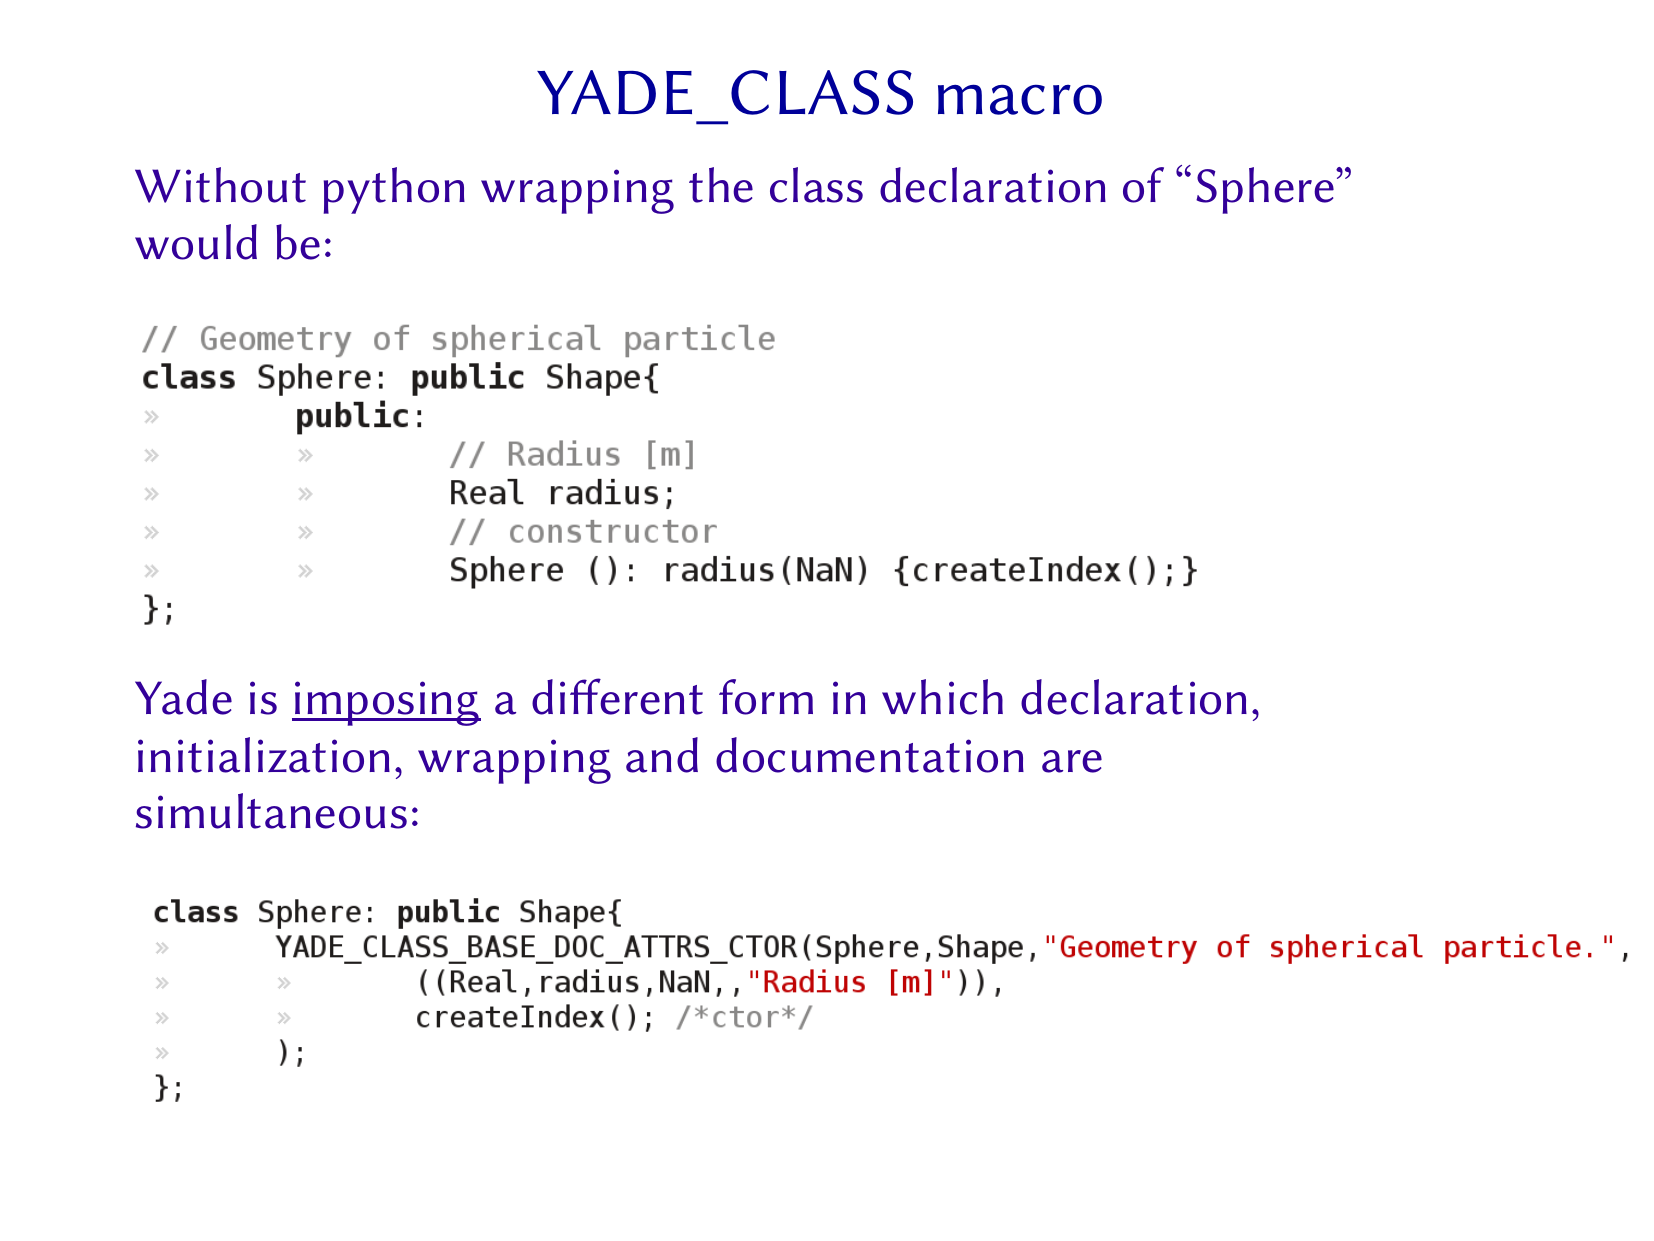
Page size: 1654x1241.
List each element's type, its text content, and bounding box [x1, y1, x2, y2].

title YADE_CLASS macro [76, 19, 1565, 166]
picture [141, 314, 1216, 638]
text_box Without python wrapping the class declaration of “Sphere” would be: Yade is imposing a different form in which declaration, initialization, wrapping and documentation are simultaneous: [120, 150, 1381, 910]
picture [146, 884, 1636, 1115]
